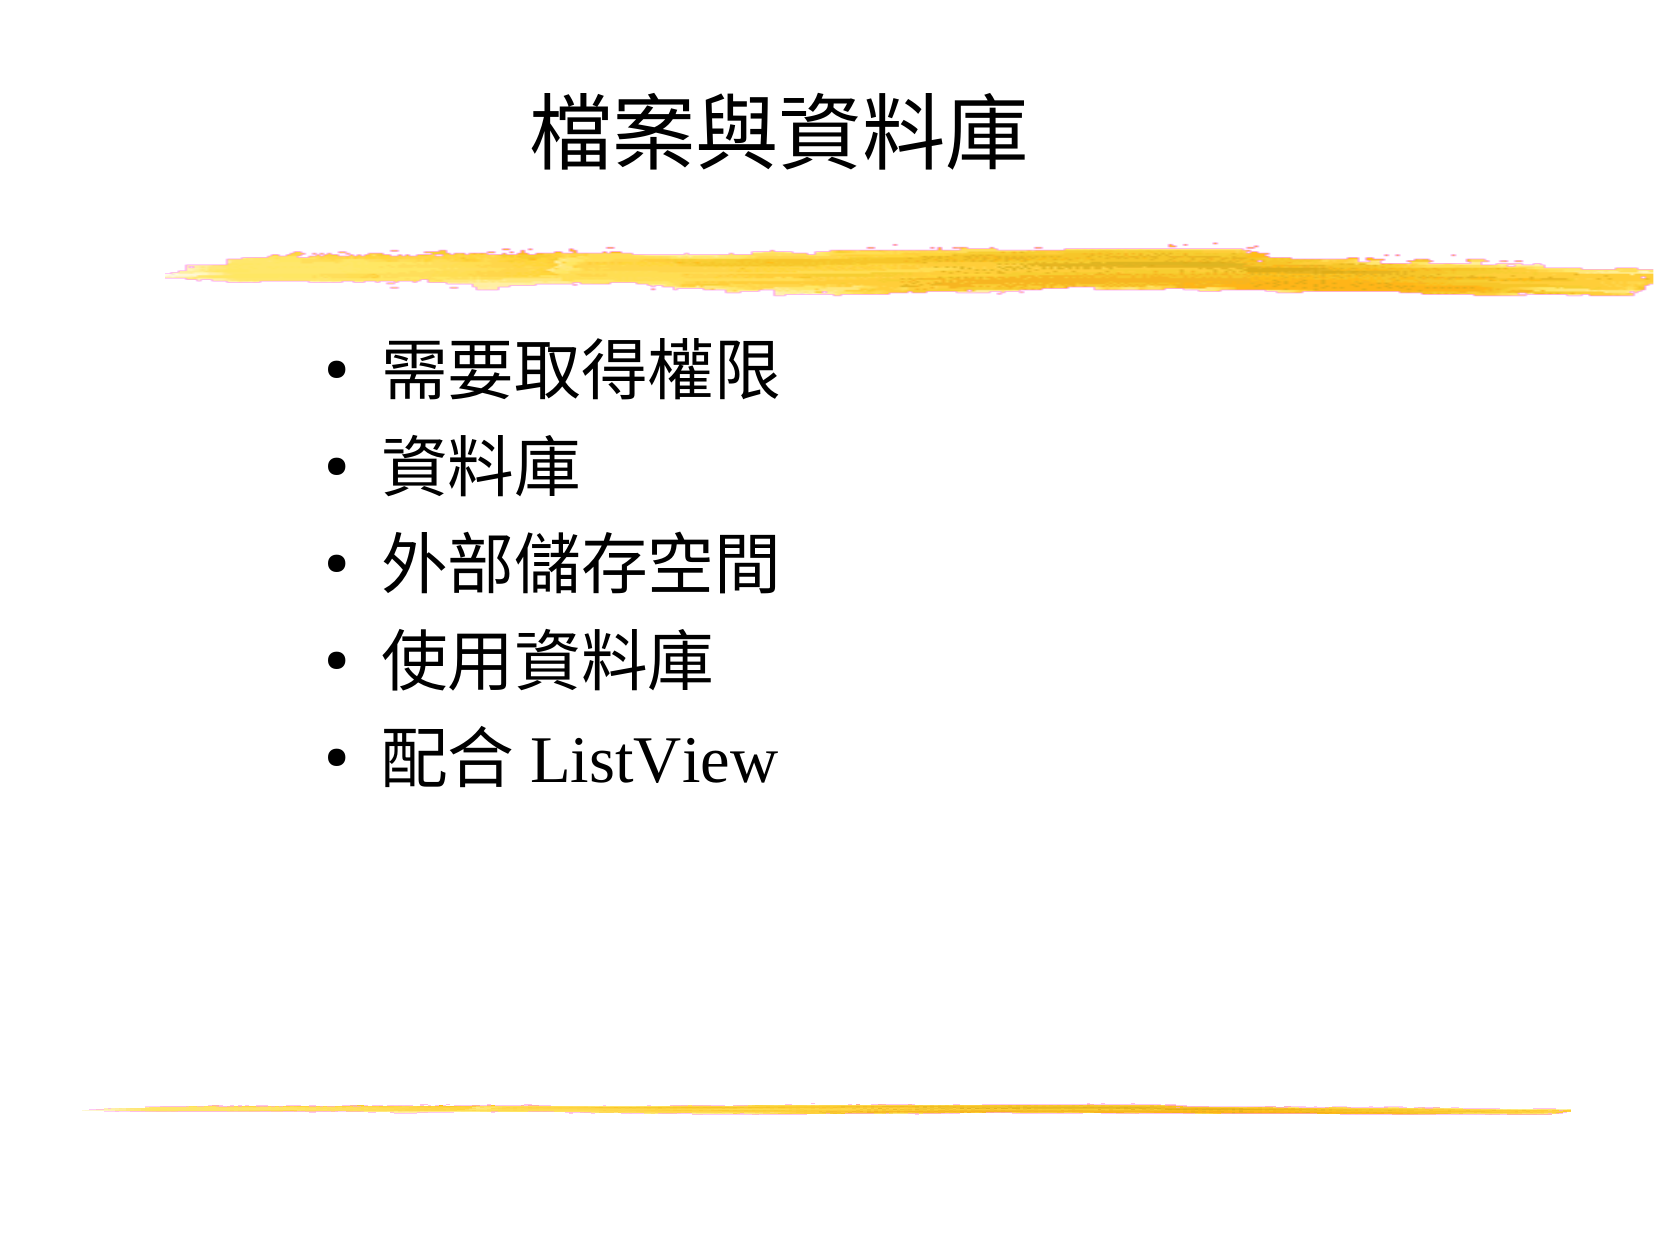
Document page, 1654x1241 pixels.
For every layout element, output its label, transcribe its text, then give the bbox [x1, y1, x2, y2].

picture [165, 237, 1654, 308]
picture [82, 1102, 1571, 1117]
title 檔案與資料庫 [76, 28, 1482, 235]
list 需要取得權限 資料庫 外部儲存空間 使用資料庫 配合ListView [324, 327, 1348, 1073]
